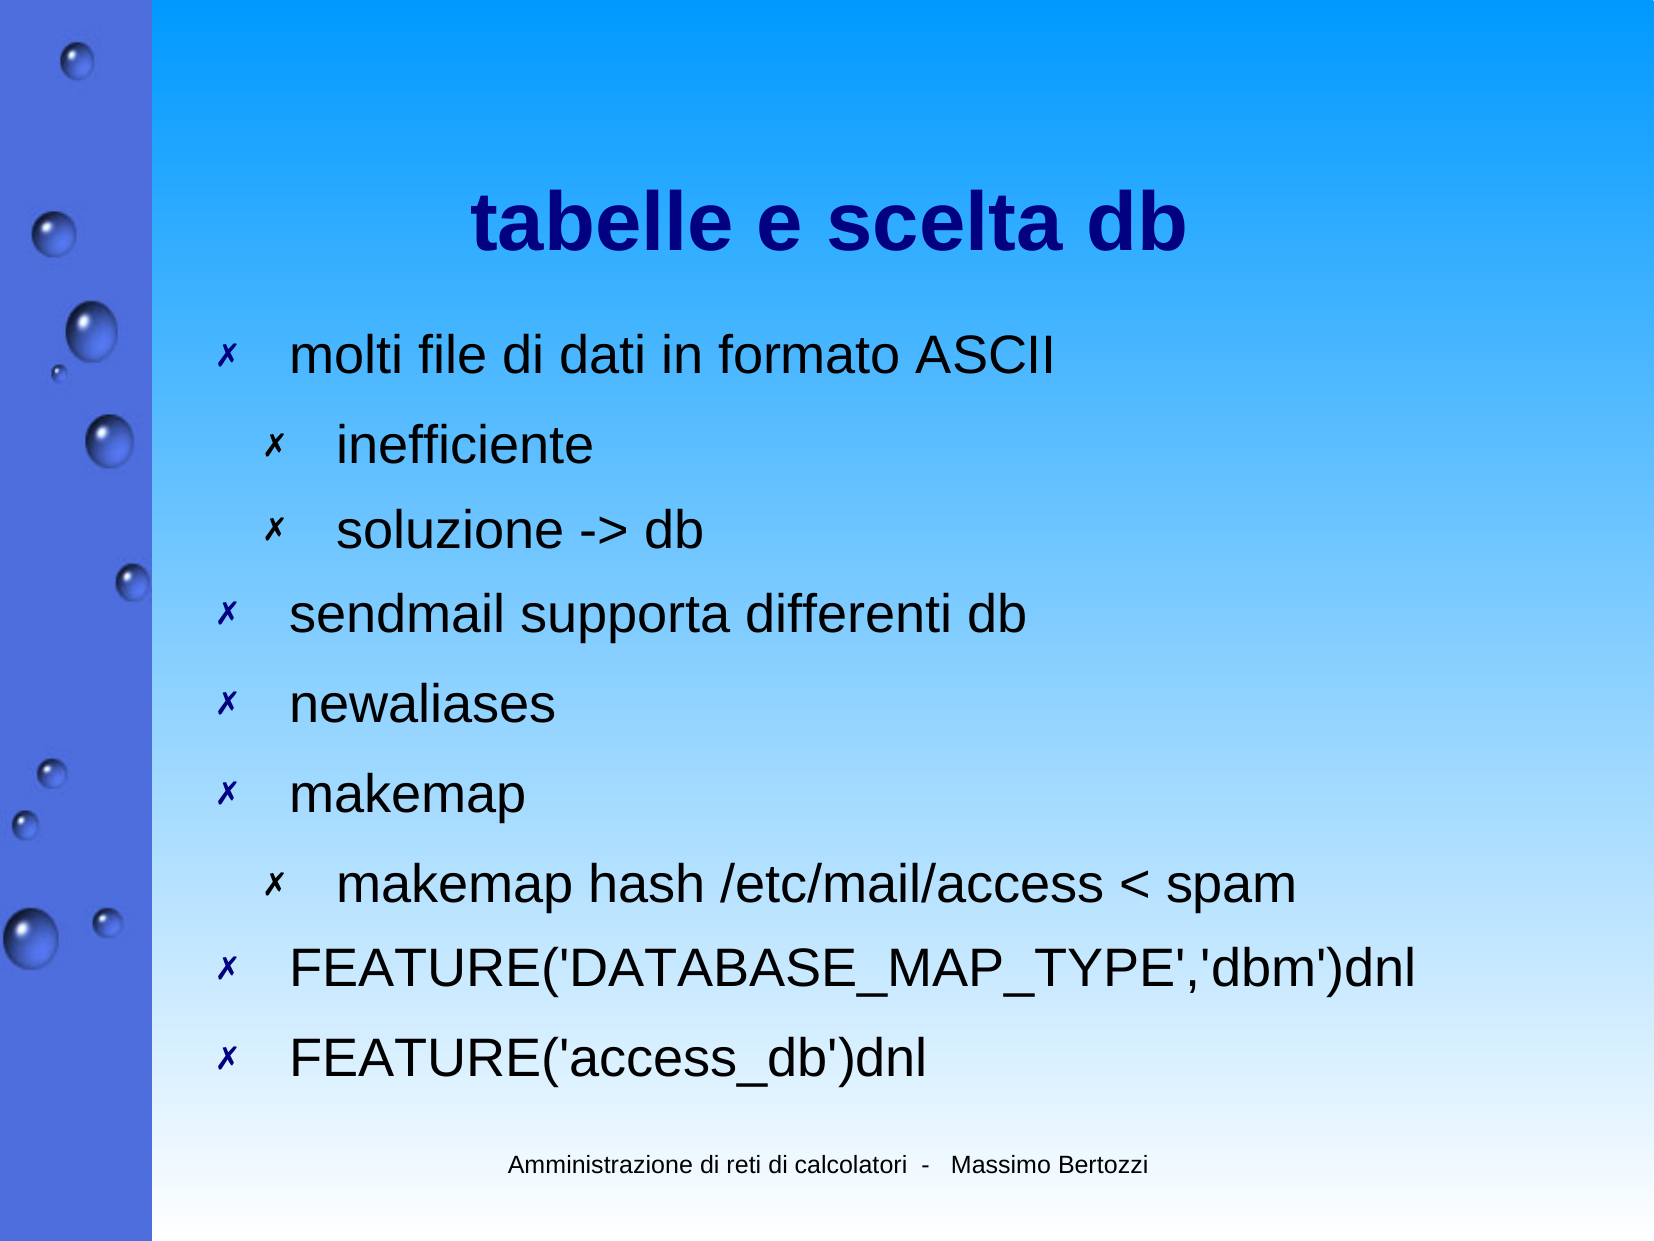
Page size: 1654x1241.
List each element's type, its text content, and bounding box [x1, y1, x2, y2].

list molti file di dati in formato ASCII inefficiente soluzione -> db sendmail supporta differenti db newaliases makemap makemap hash /etc/mail/access < spam FEATURE('DATABASE_MAP_TYPE','dbm')dnl FEATURE('access_db')dnl [206, 324, 1619, 1109]
picture [0, 0, 152, 1241]
title tabelle e scelta db [123, 117, 1536, 325]
